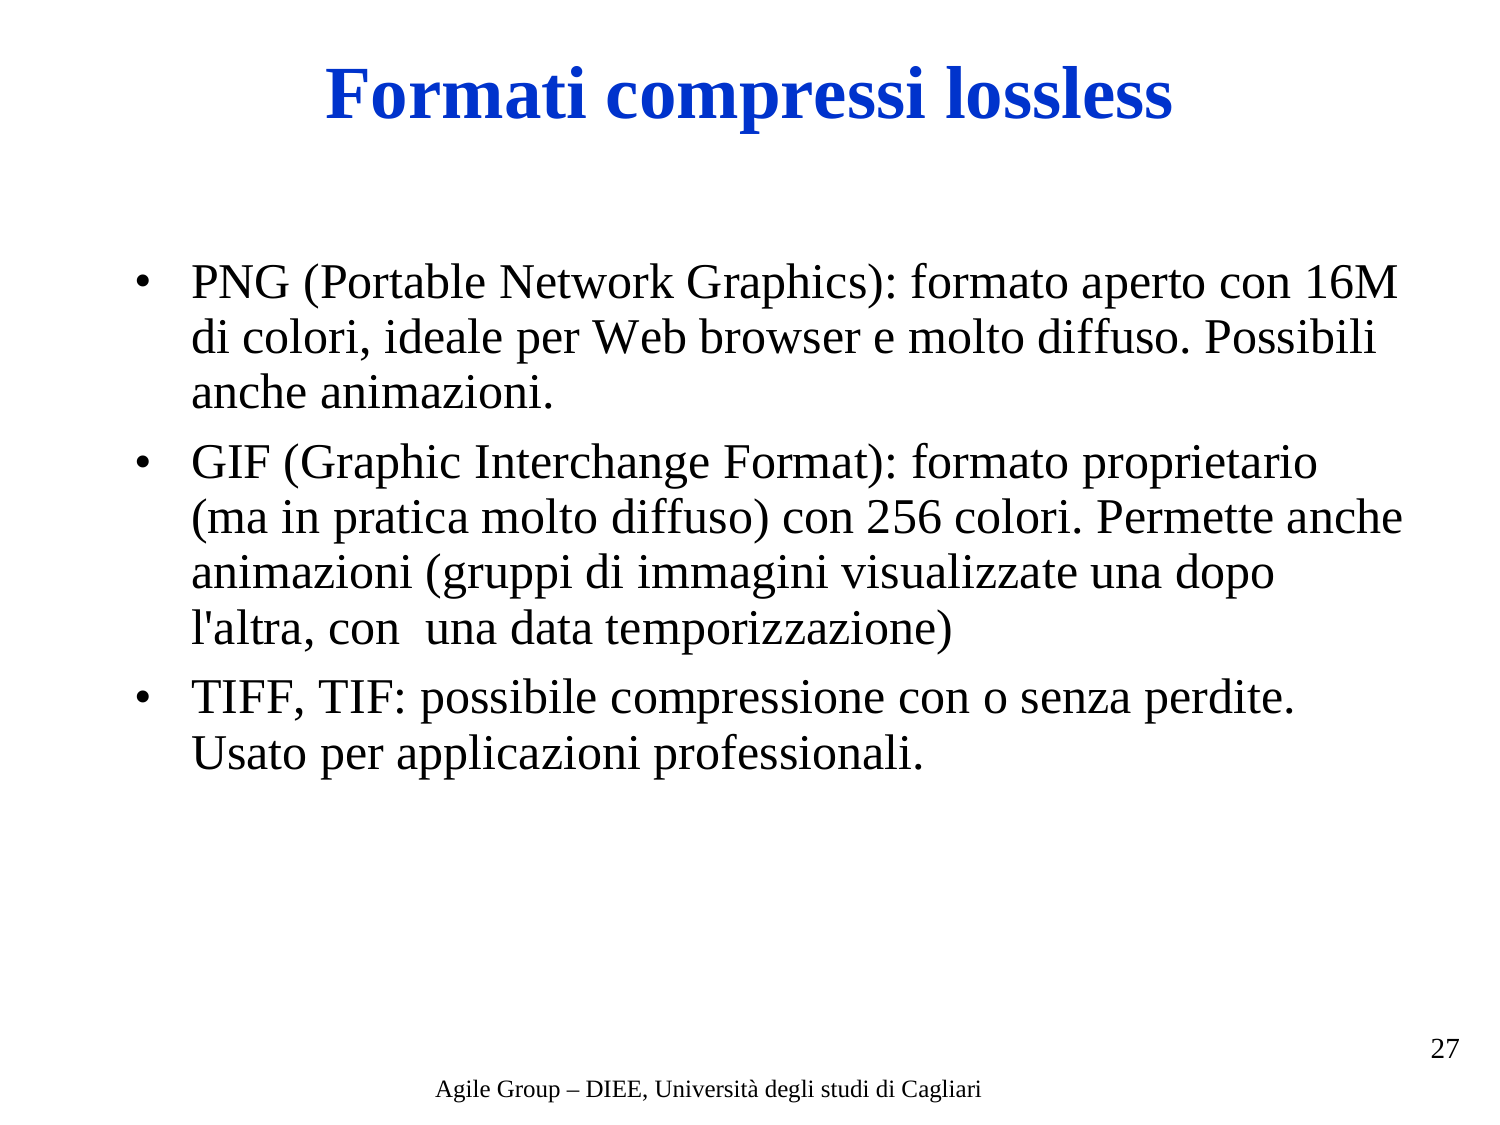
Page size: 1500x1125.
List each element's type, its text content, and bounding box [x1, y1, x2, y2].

list PNG (Portable Network Graphics): formato aperto con 16M di colori, ideale per Web browser e molto diffuso. Possibili anche animazioni. GIF (Graphic Interchange Format): formato proprietario (ma in pratica molto diffuso) con 256 colori. Permette anche animazioni (gruppi di immagini visualizzate una dopo l'altra, con una data temporizzazione) TIFF, TIF: possibile compressione con o senza perdite. Usato per applicazioni professionali. [120, 245, 1424, 921]
title Formati compressi lossless [112, 12, 1388, 175]
